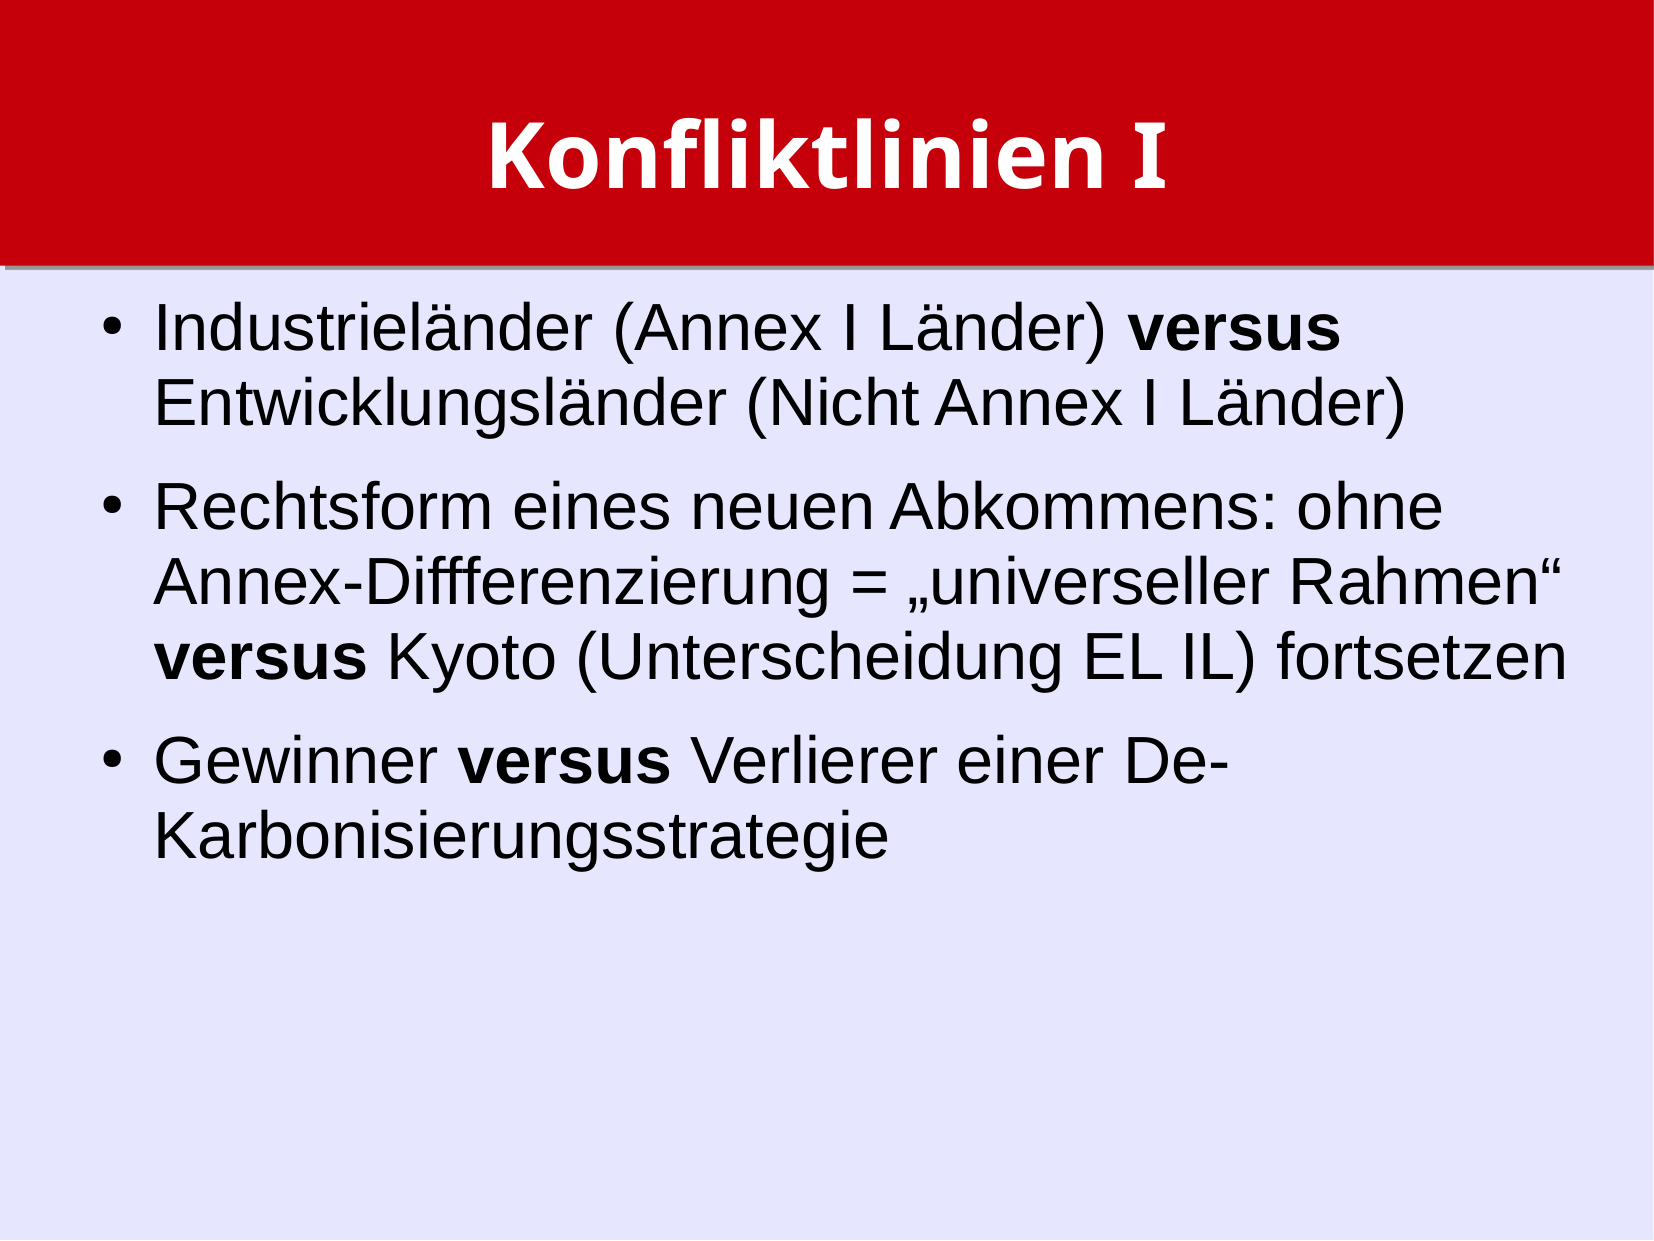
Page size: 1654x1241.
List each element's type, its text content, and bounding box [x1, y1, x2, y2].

title Konfliktlinien I [82, 49, 1571, 257]
list Industrieländer (Annex I Länder) versus Entwicklungsländer (Nicht Annex I Länder) Rechtsform eines neuen Abkommens: ohne Annex-Diffferenzierung = „universeller Rahmen“ versus Kyoto (Unterscheidung EL IL) fortsetzen Gewinner versus Verlierer einer De-Karbonisierungsstrategie [82, 290, 1571, 1109]
